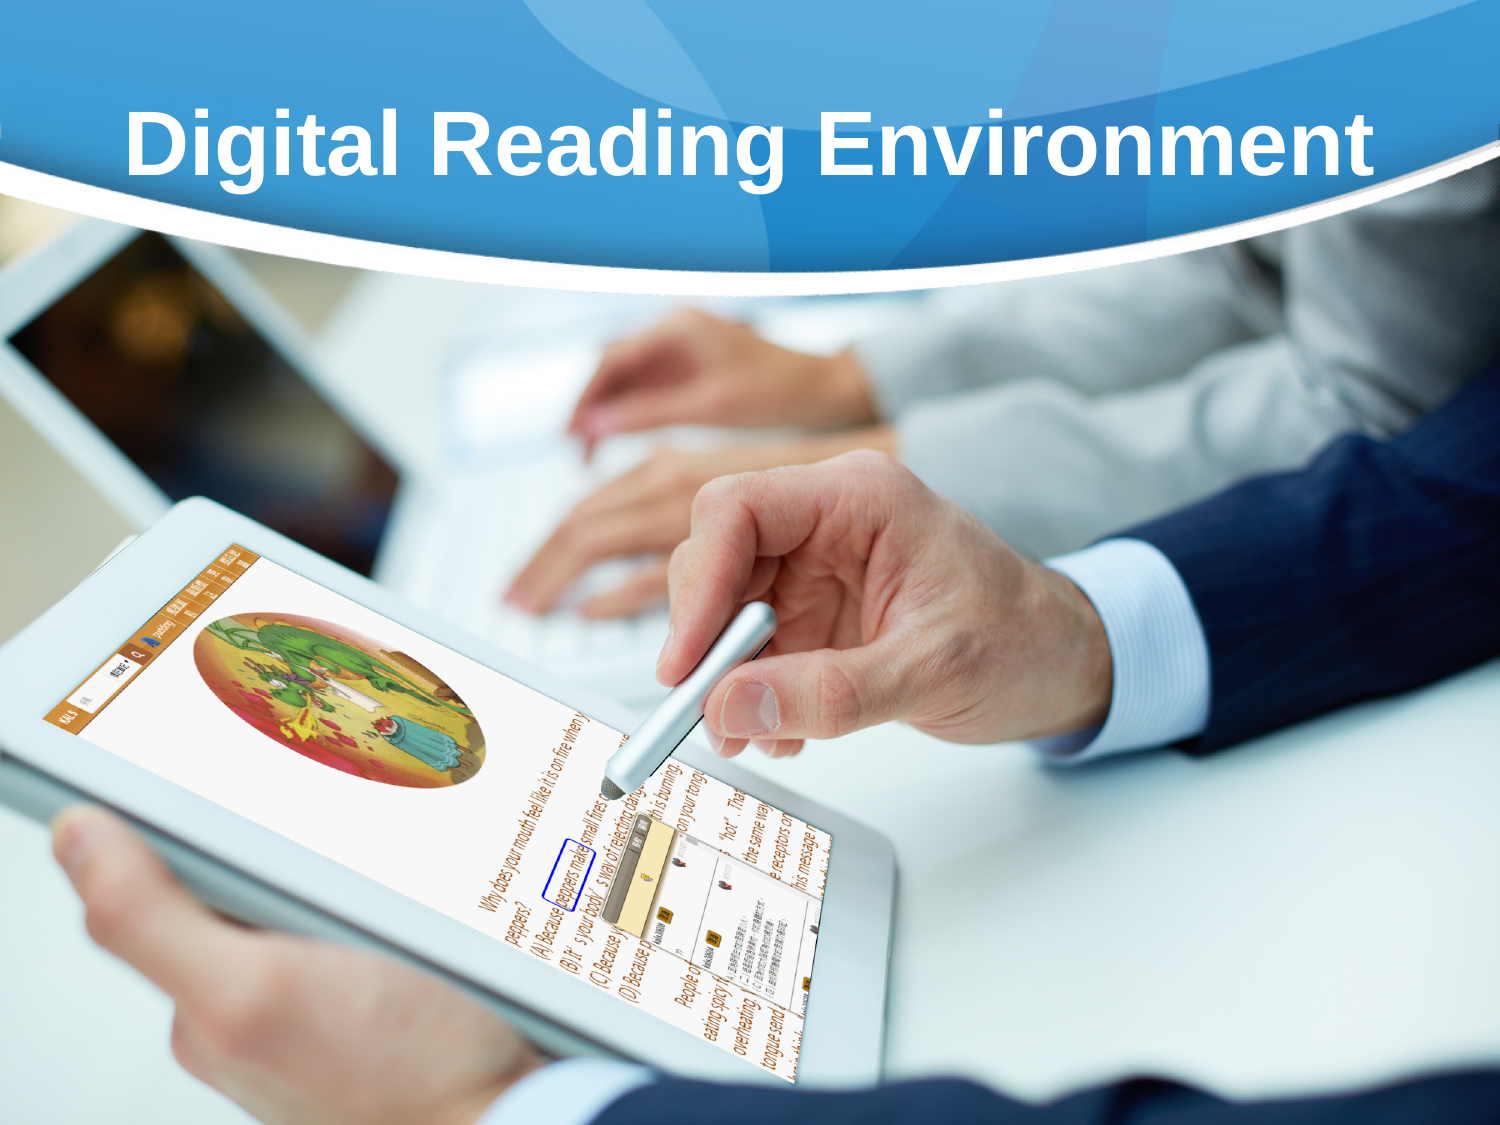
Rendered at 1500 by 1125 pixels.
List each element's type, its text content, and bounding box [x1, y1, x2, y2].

title Digital Reading Environment [75, 45, 1425, 233]
picture [0, 0, 1500, 1125]
